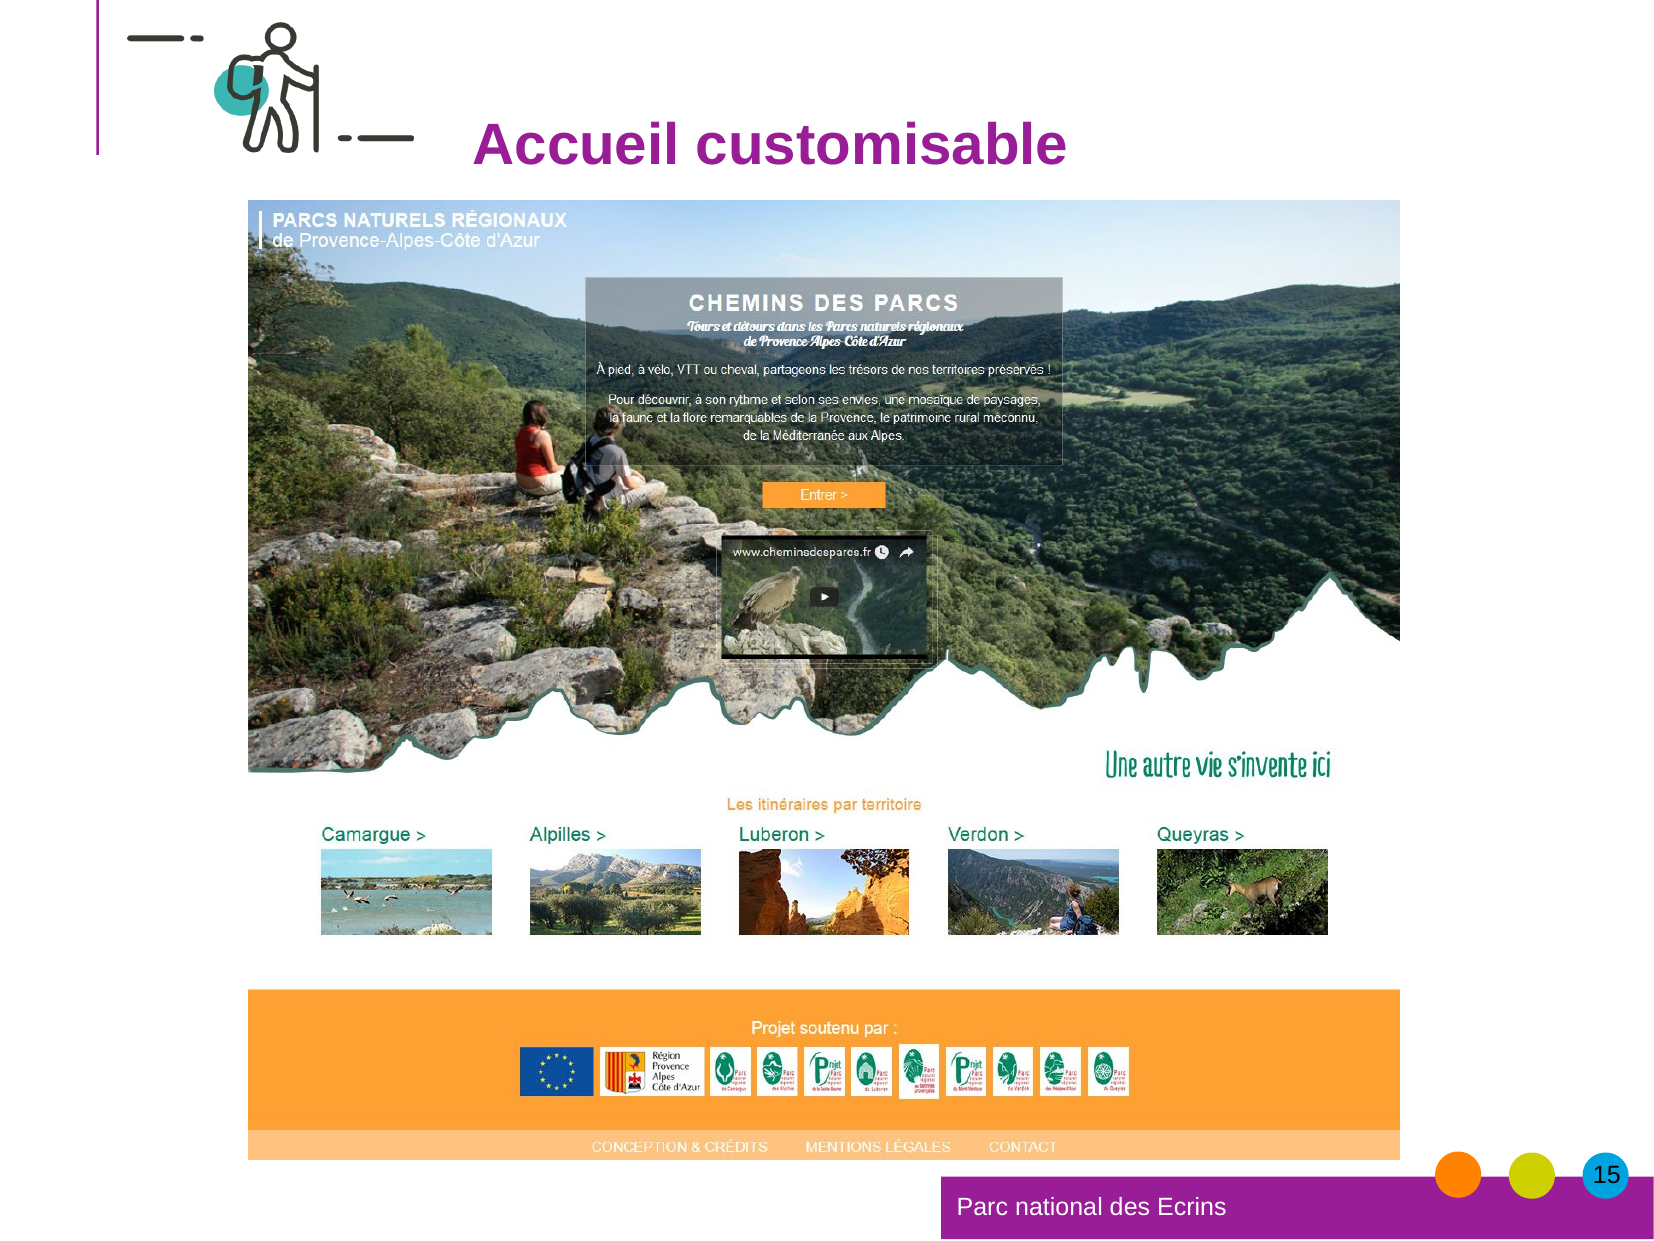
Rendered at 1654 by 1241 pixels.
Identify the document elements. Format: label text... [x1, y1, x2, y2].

picture [248, 200, 1400, 1160]
title Accueil customisable [472, 29, 1241, 178]
picture [127, 22, 414, 153]
